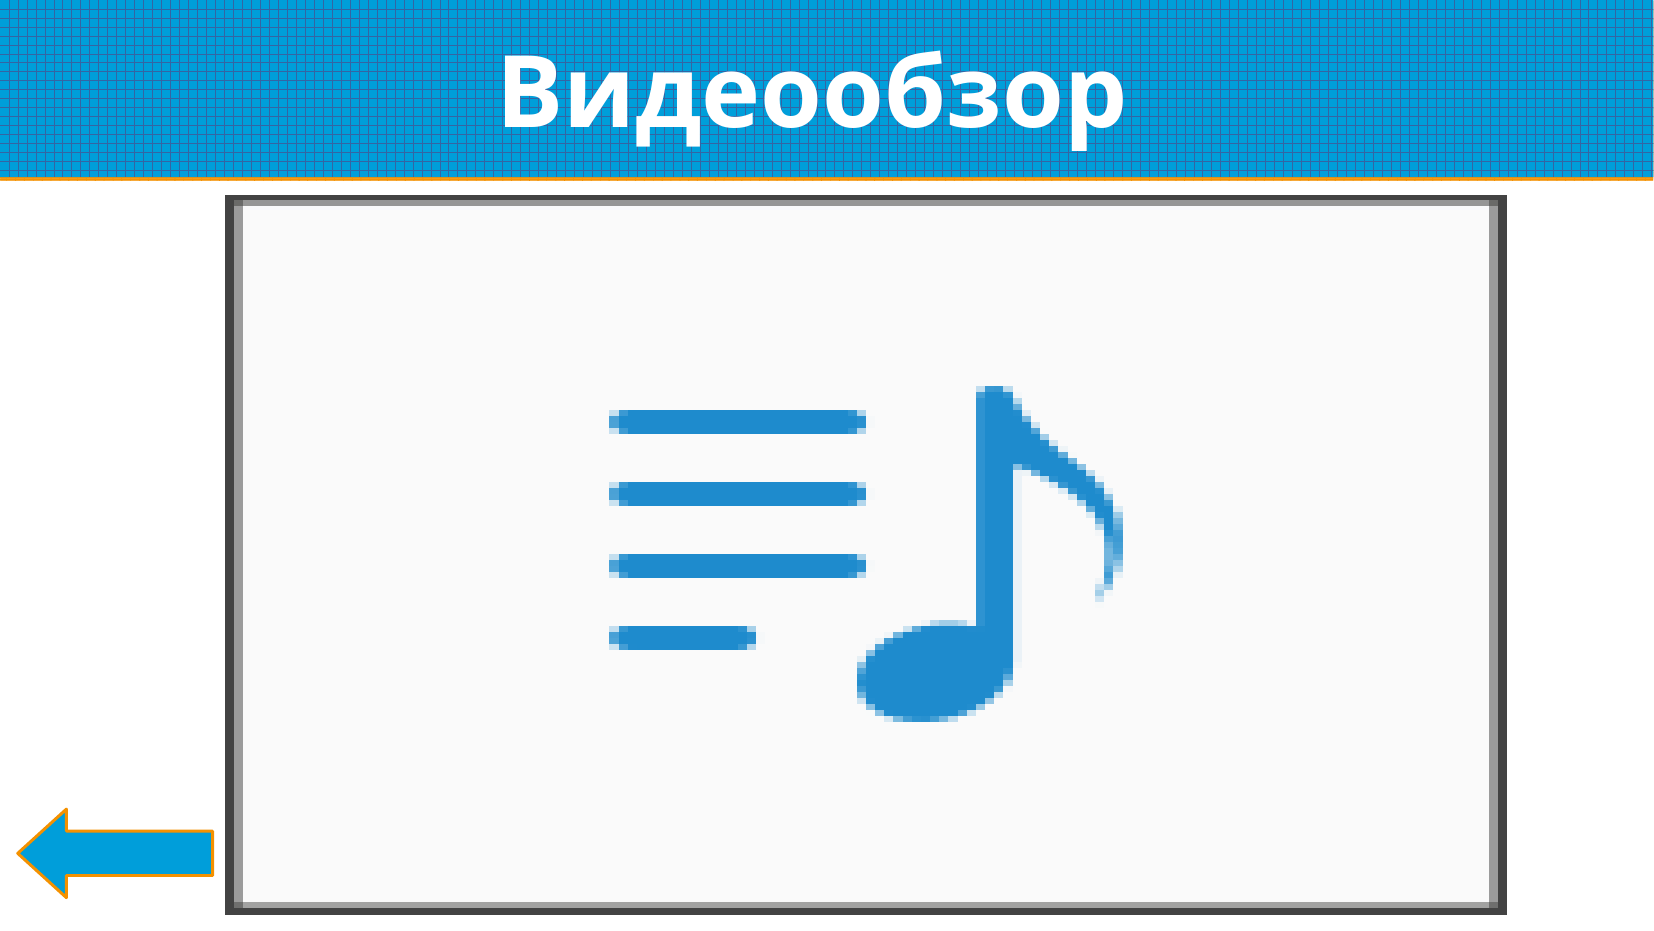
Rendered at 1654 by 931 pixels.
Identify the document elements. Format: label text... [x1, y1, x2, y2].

text_box [224, 193, 1509, 916]
text_box Видеообзор [59, 19, 1565, 158]
text_box [17, 809, 213, 898]
